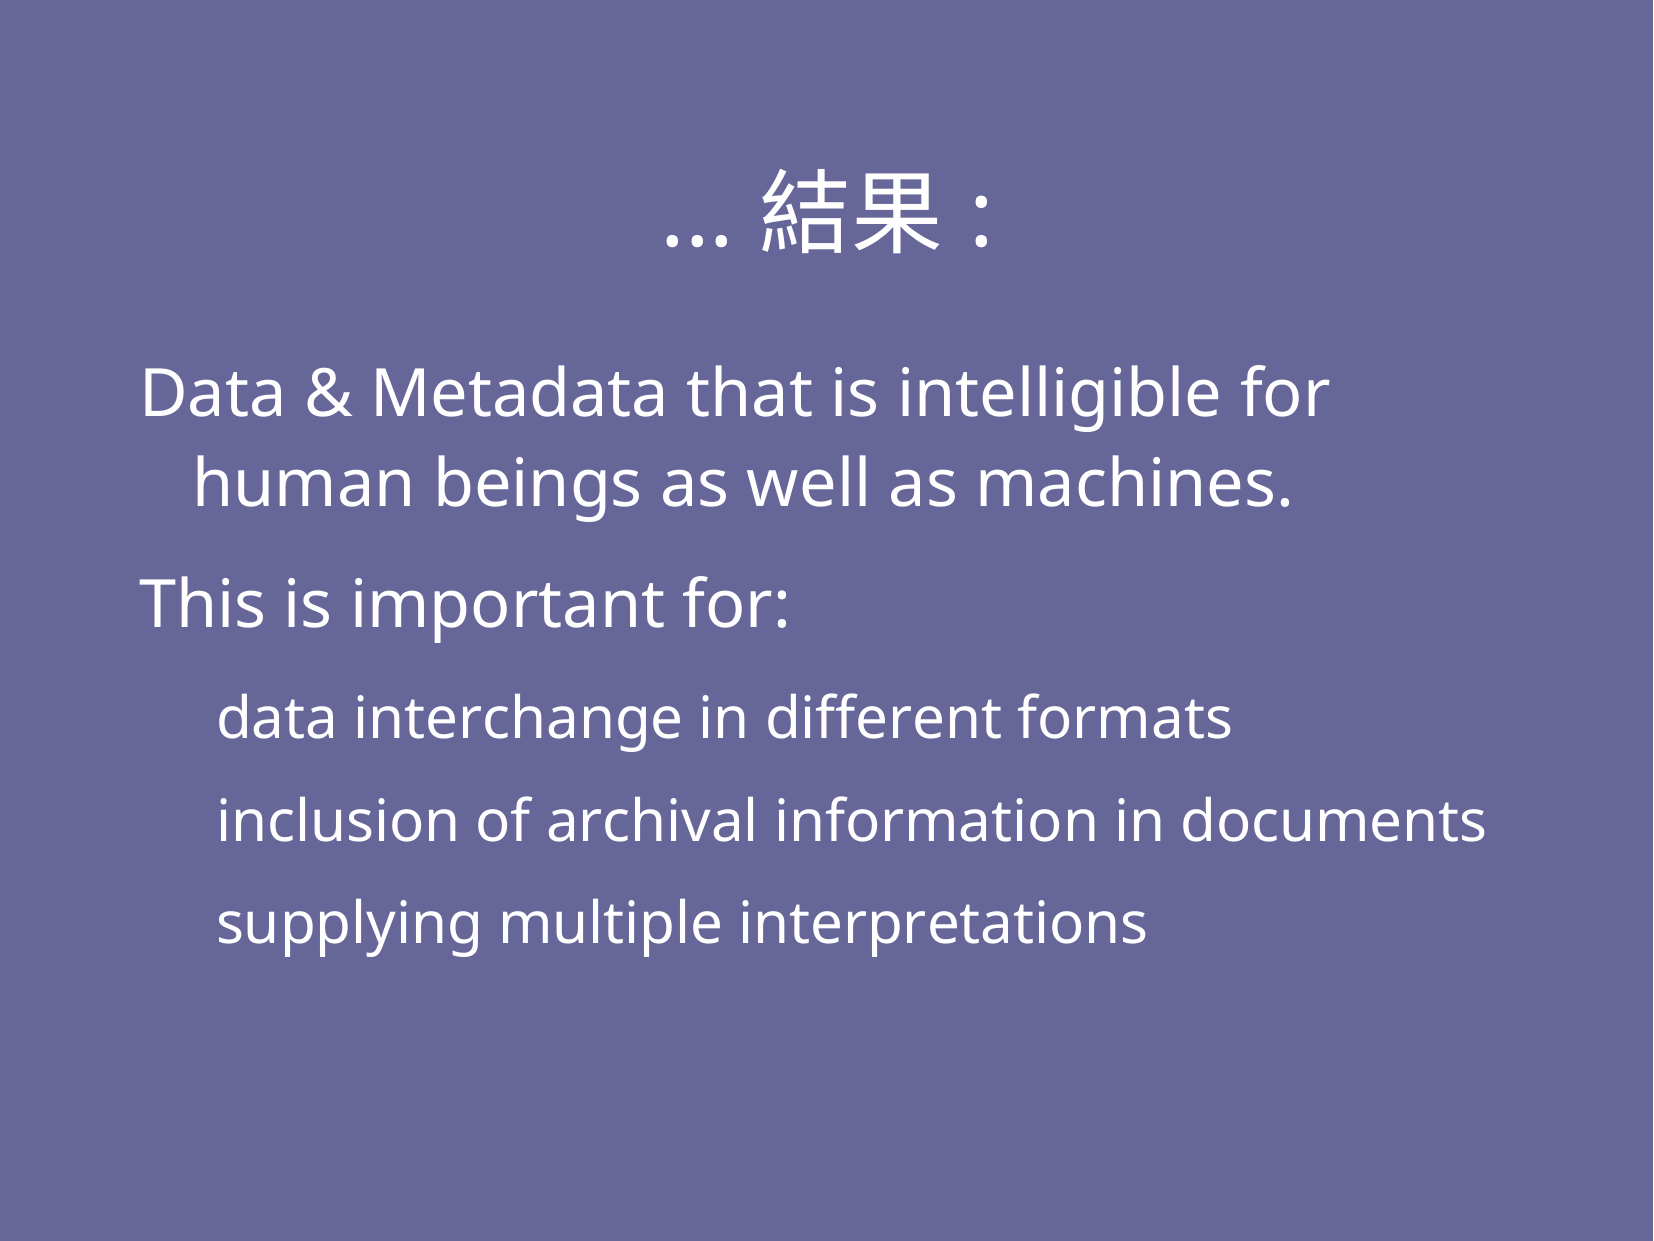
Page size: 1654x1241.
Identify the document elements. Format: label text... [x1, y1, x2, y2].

list Data & Metadata that is intelligible for human beings as well as machines. This is important for: data interchange in different formats inclusion of archival information in documents supplying multiple interpretations [121, 344, 1534, 1127]
title ...結果: [121, 102, 1534, 311]
